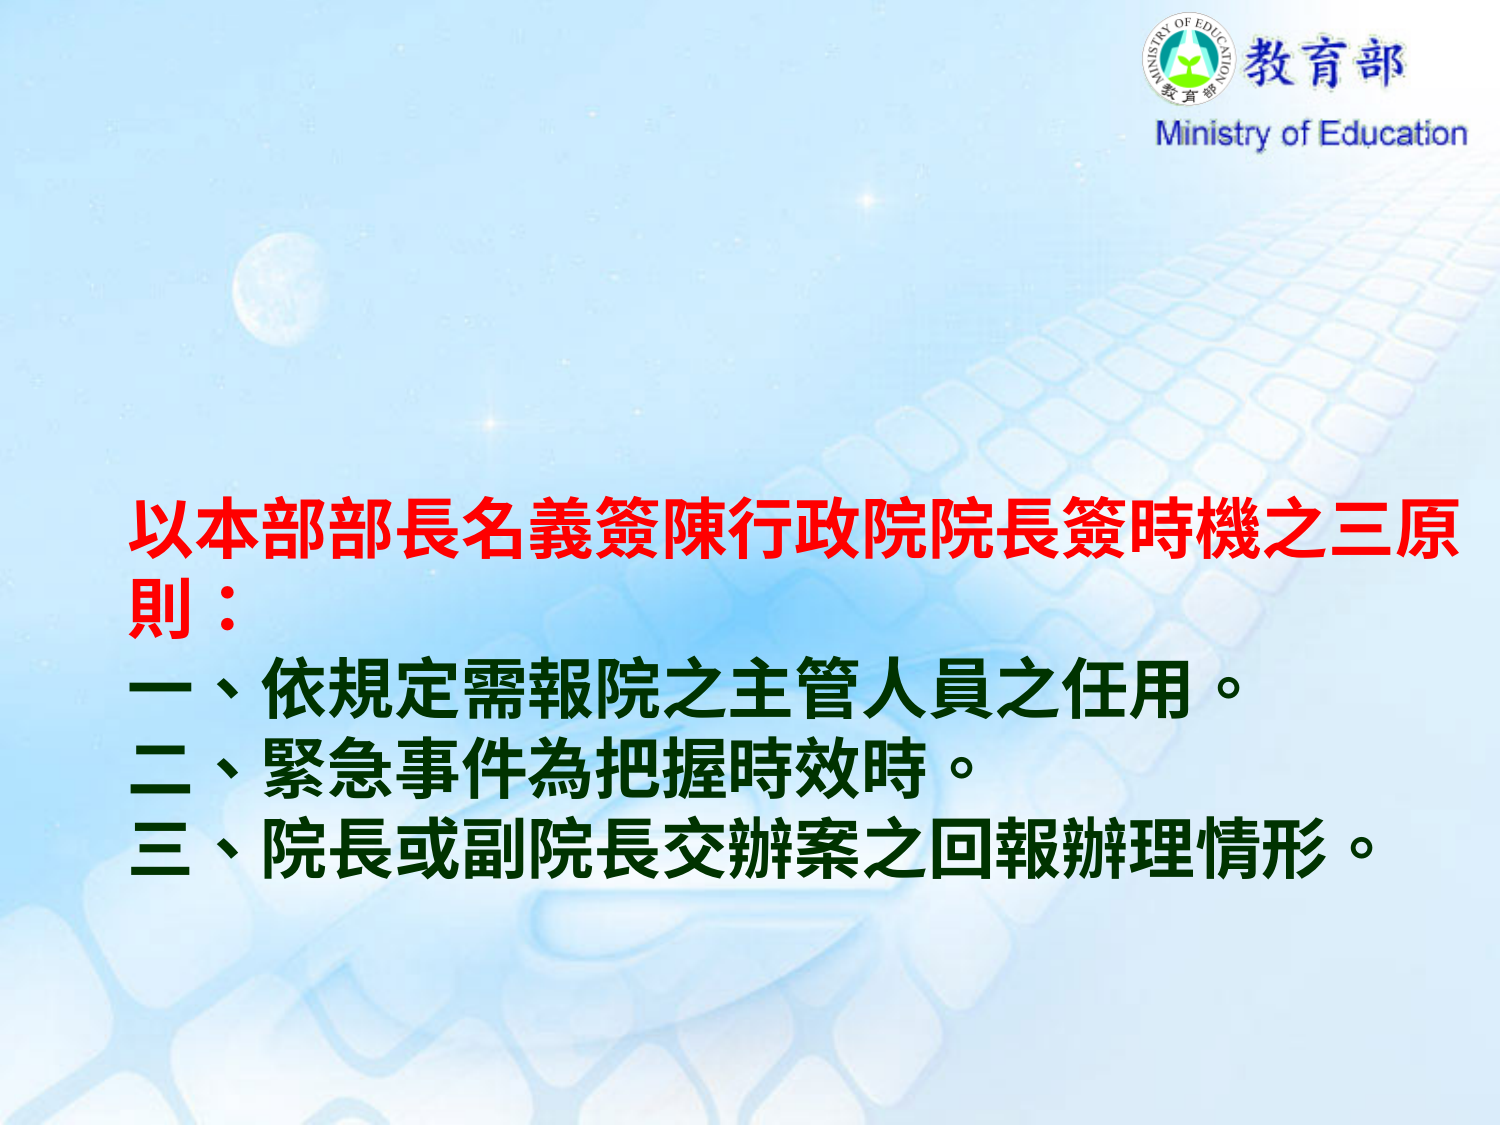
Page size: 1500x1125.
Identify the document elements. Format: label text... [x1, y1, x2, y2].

text_box 以本部部長名義簽陳行政院院長簽時機之三原則： 一、依規定需報院之主管人員之任用。 二、緊急事件為把握時效時。 三、院長或副院長交辦案之回報辦理情形。 [112, 479, 1500, 895]
text_box [1012, 50, 1463, 126]
list [50, 99, 1263, 526]
